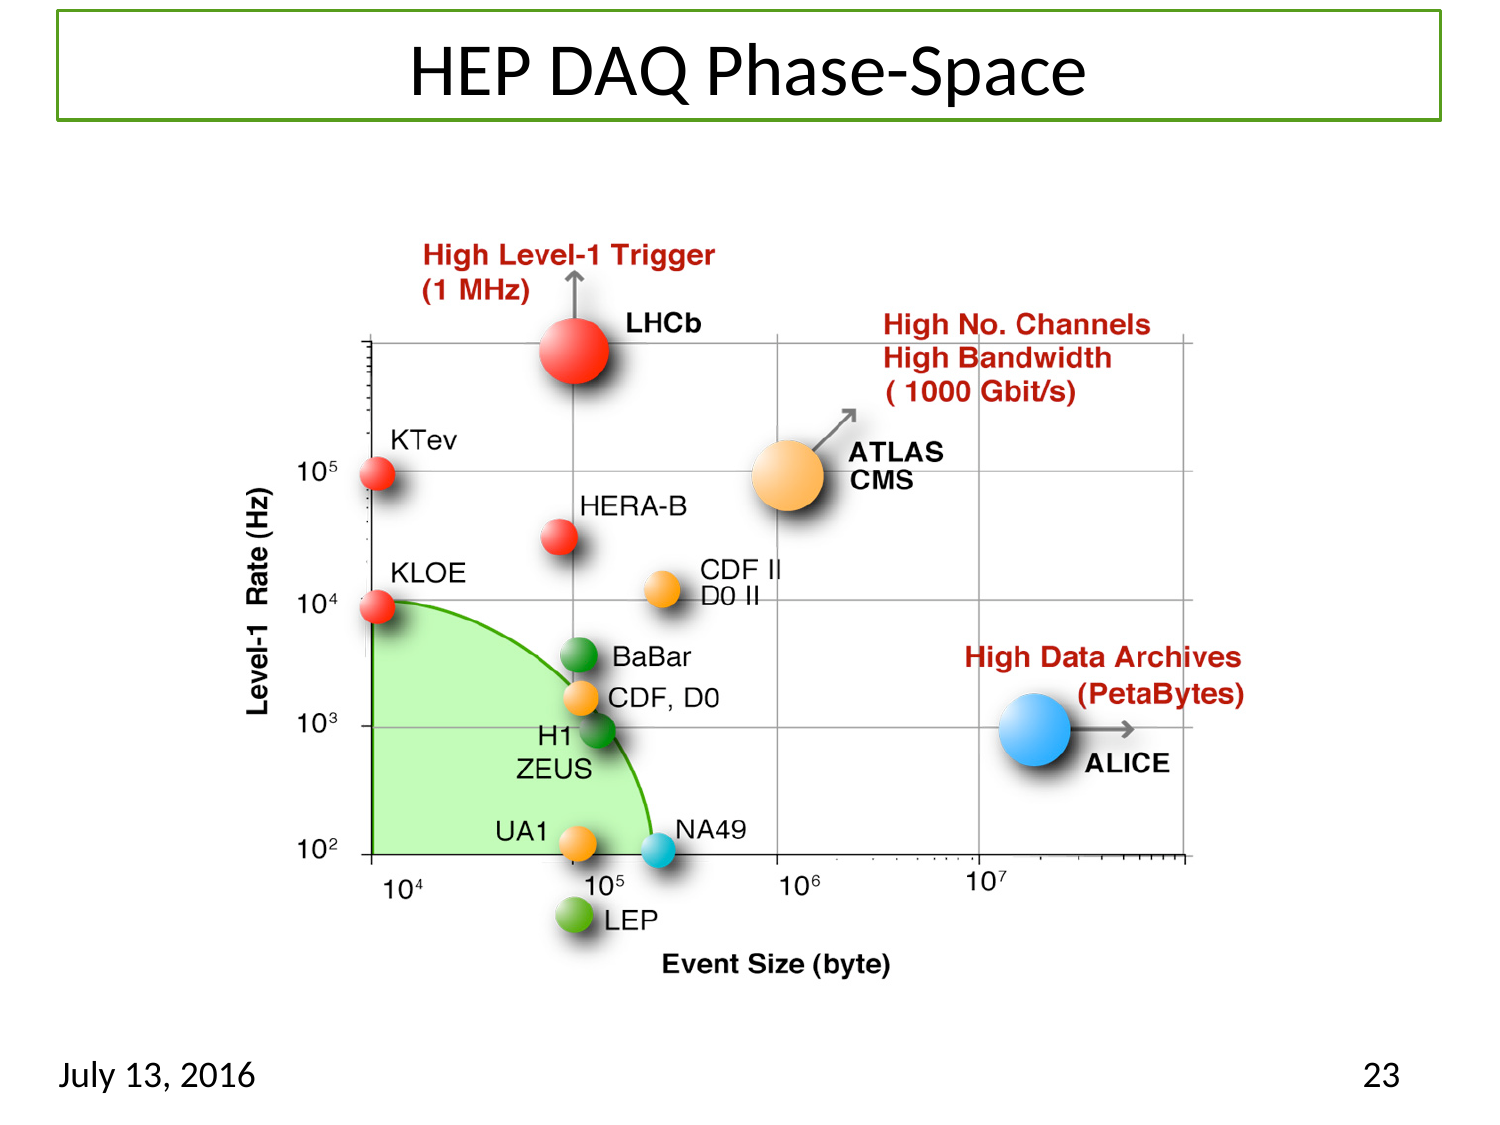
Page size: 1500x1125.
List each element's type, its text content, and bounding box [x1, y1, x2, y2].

picture [238, 238, 1259, 987]
title HEP DAQ Phase-Space [57, 10, 1441, 121]
